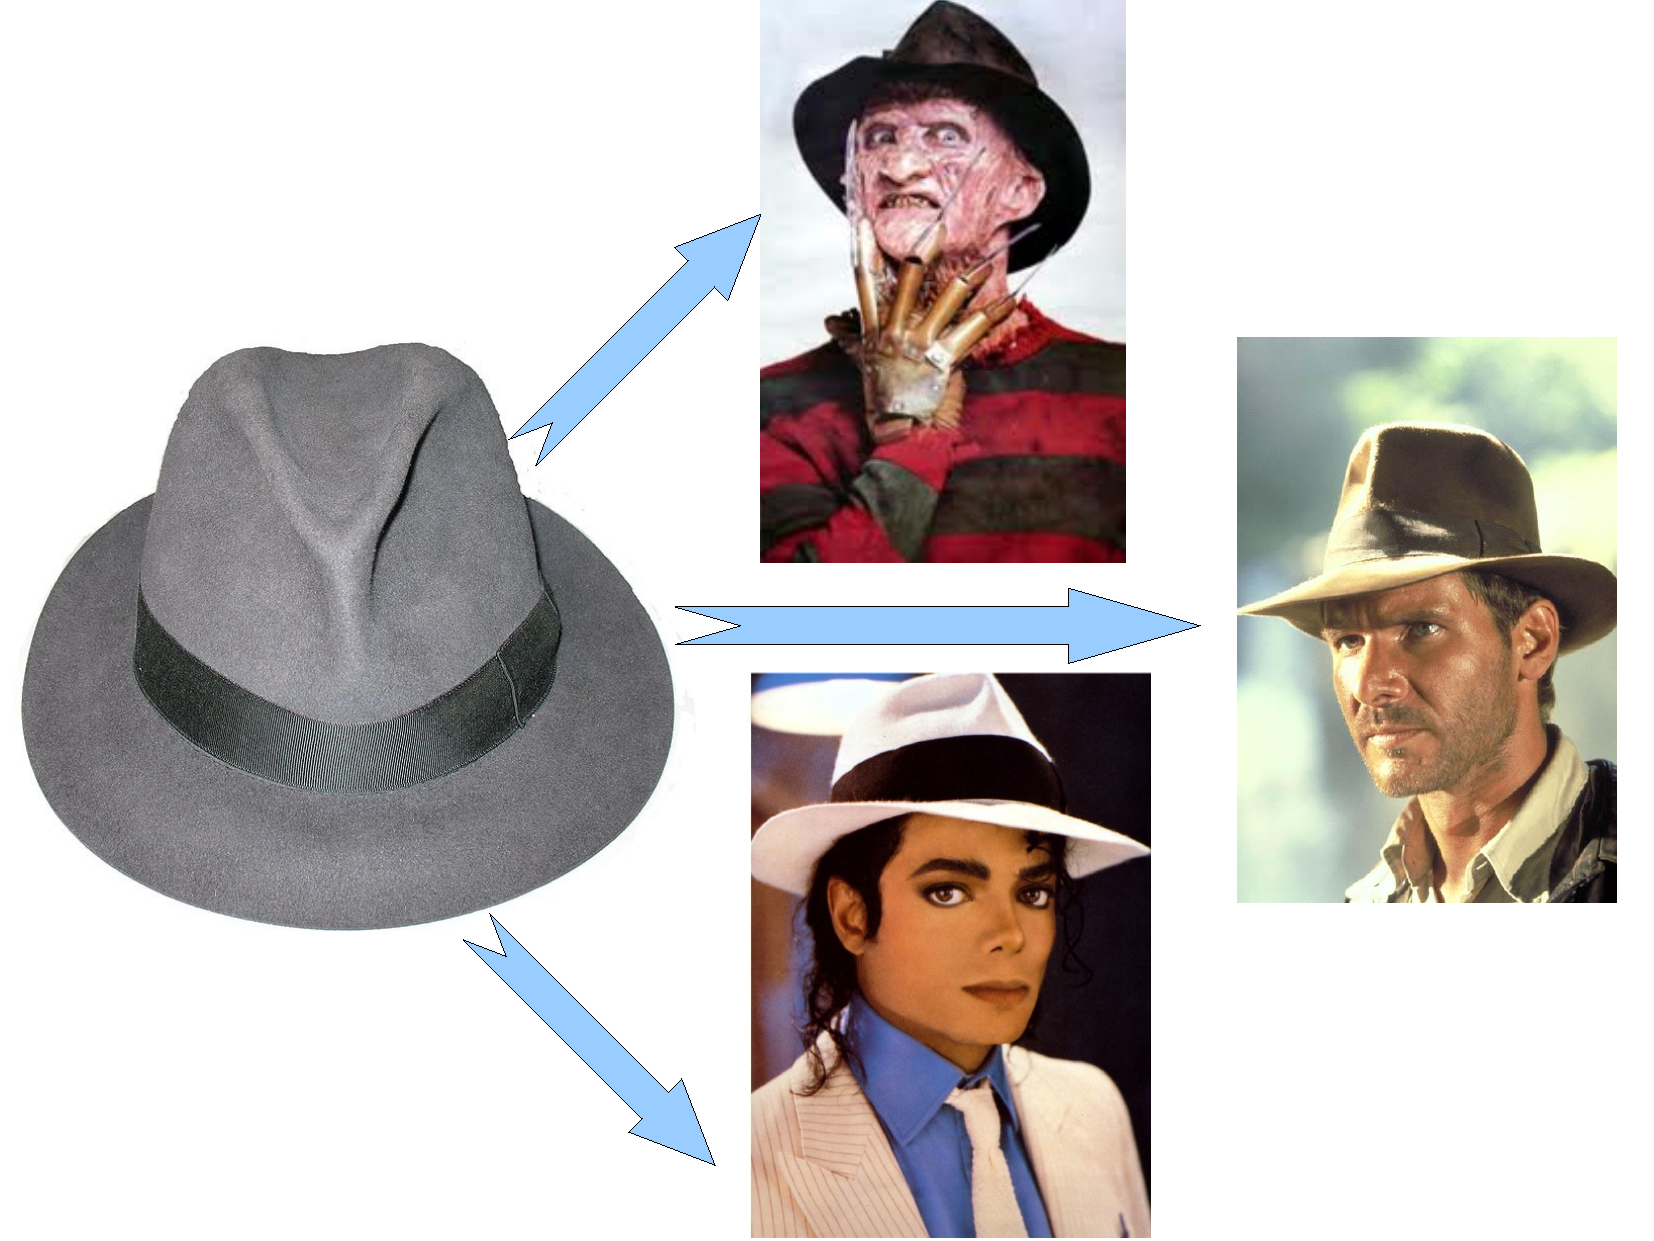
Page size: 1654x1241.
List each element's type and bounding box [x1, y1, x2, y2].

text_box [463, 913, 716, 1166]
text_box [508, 214, 761, 466]
picture [13, 332, 696, 939]
text_box [675, 588, 1201, 664]
picture [1237, 337, 1617, 903]
picture [750, 672, 1151, 1238]
picture [760, 0, 1126, 563]
